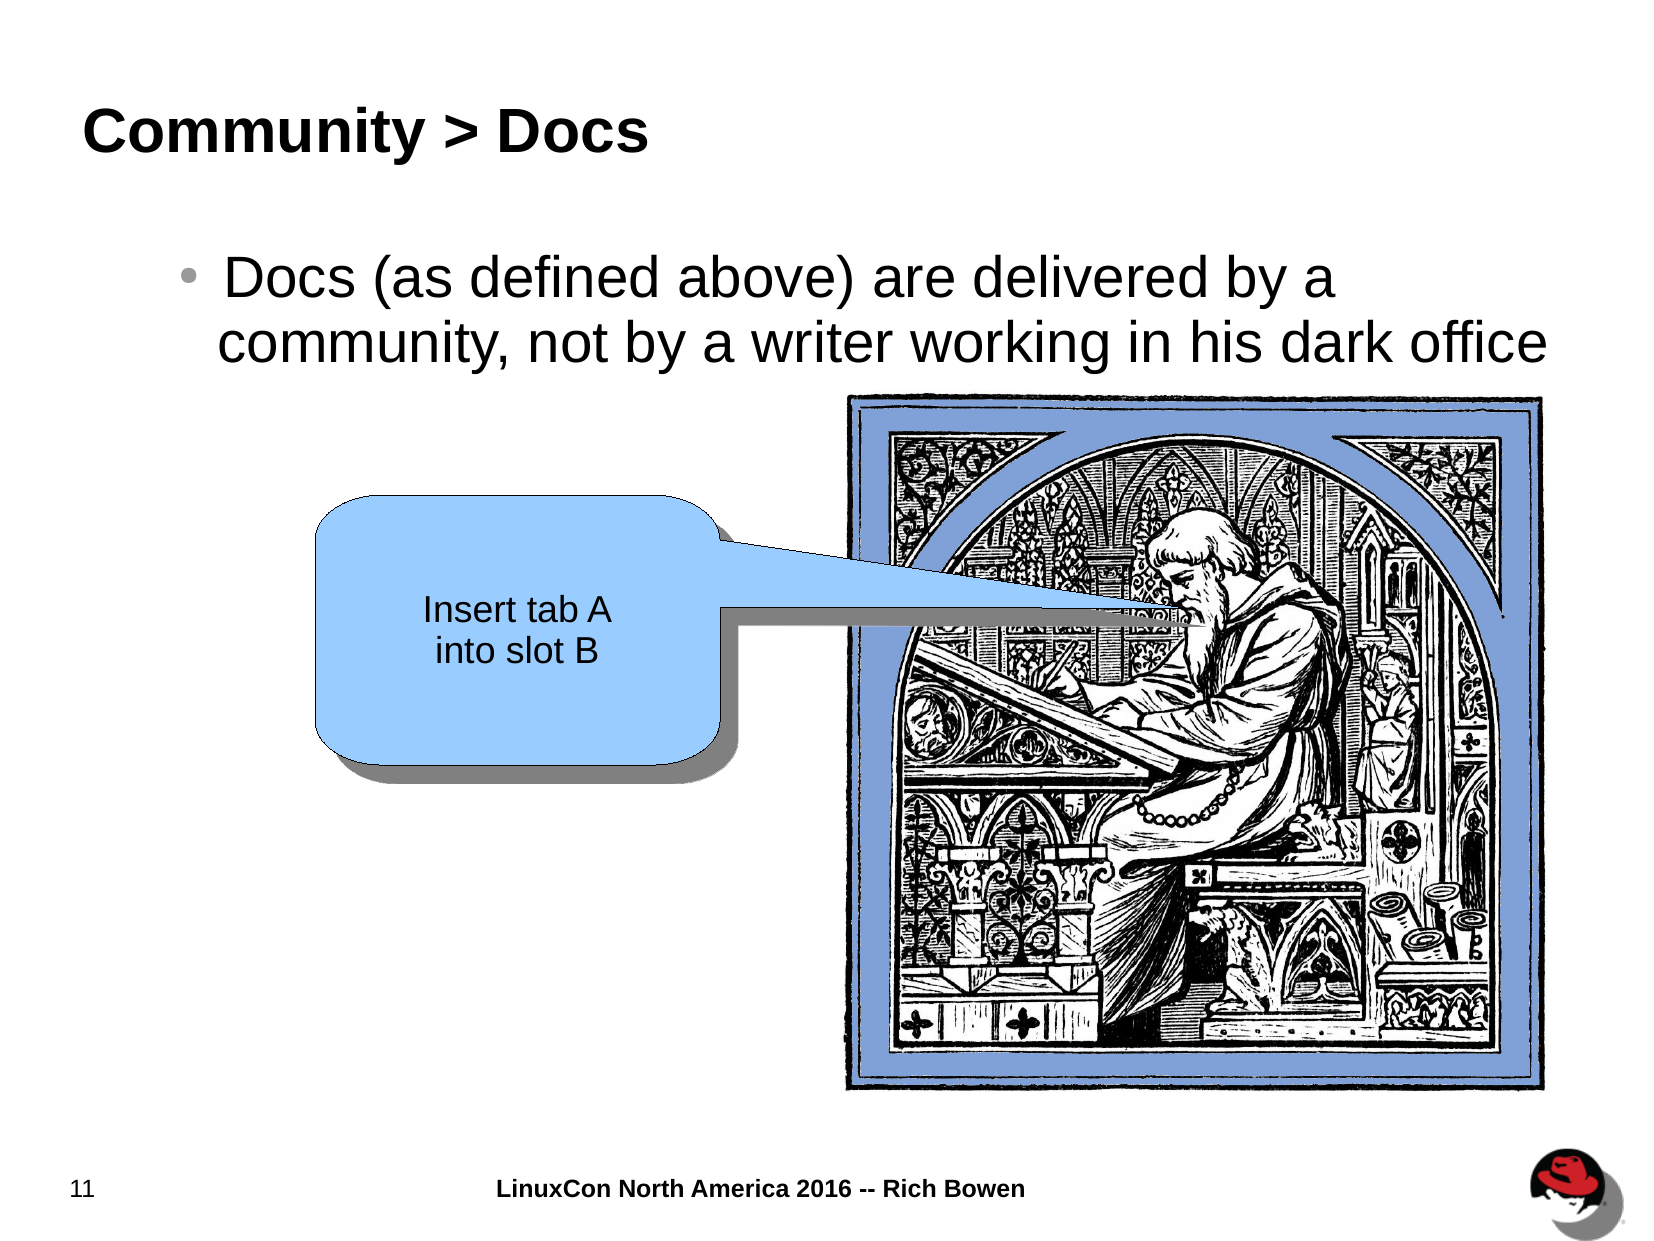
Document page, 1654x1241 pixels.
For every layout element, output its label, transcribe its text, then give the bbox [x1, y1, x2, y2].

list Docs (as defined above) are delivered by a community, not by a writer working in his dark office [86, 244, 1576, 1039]
text_box Insert tab A into slot B [315, 495, 1189, 766]
picture [840, 389, 1548, 1096]
title Community > Docs [82, 37, 1571, 226]
picture [1529, 1146, 1613, 1224]
